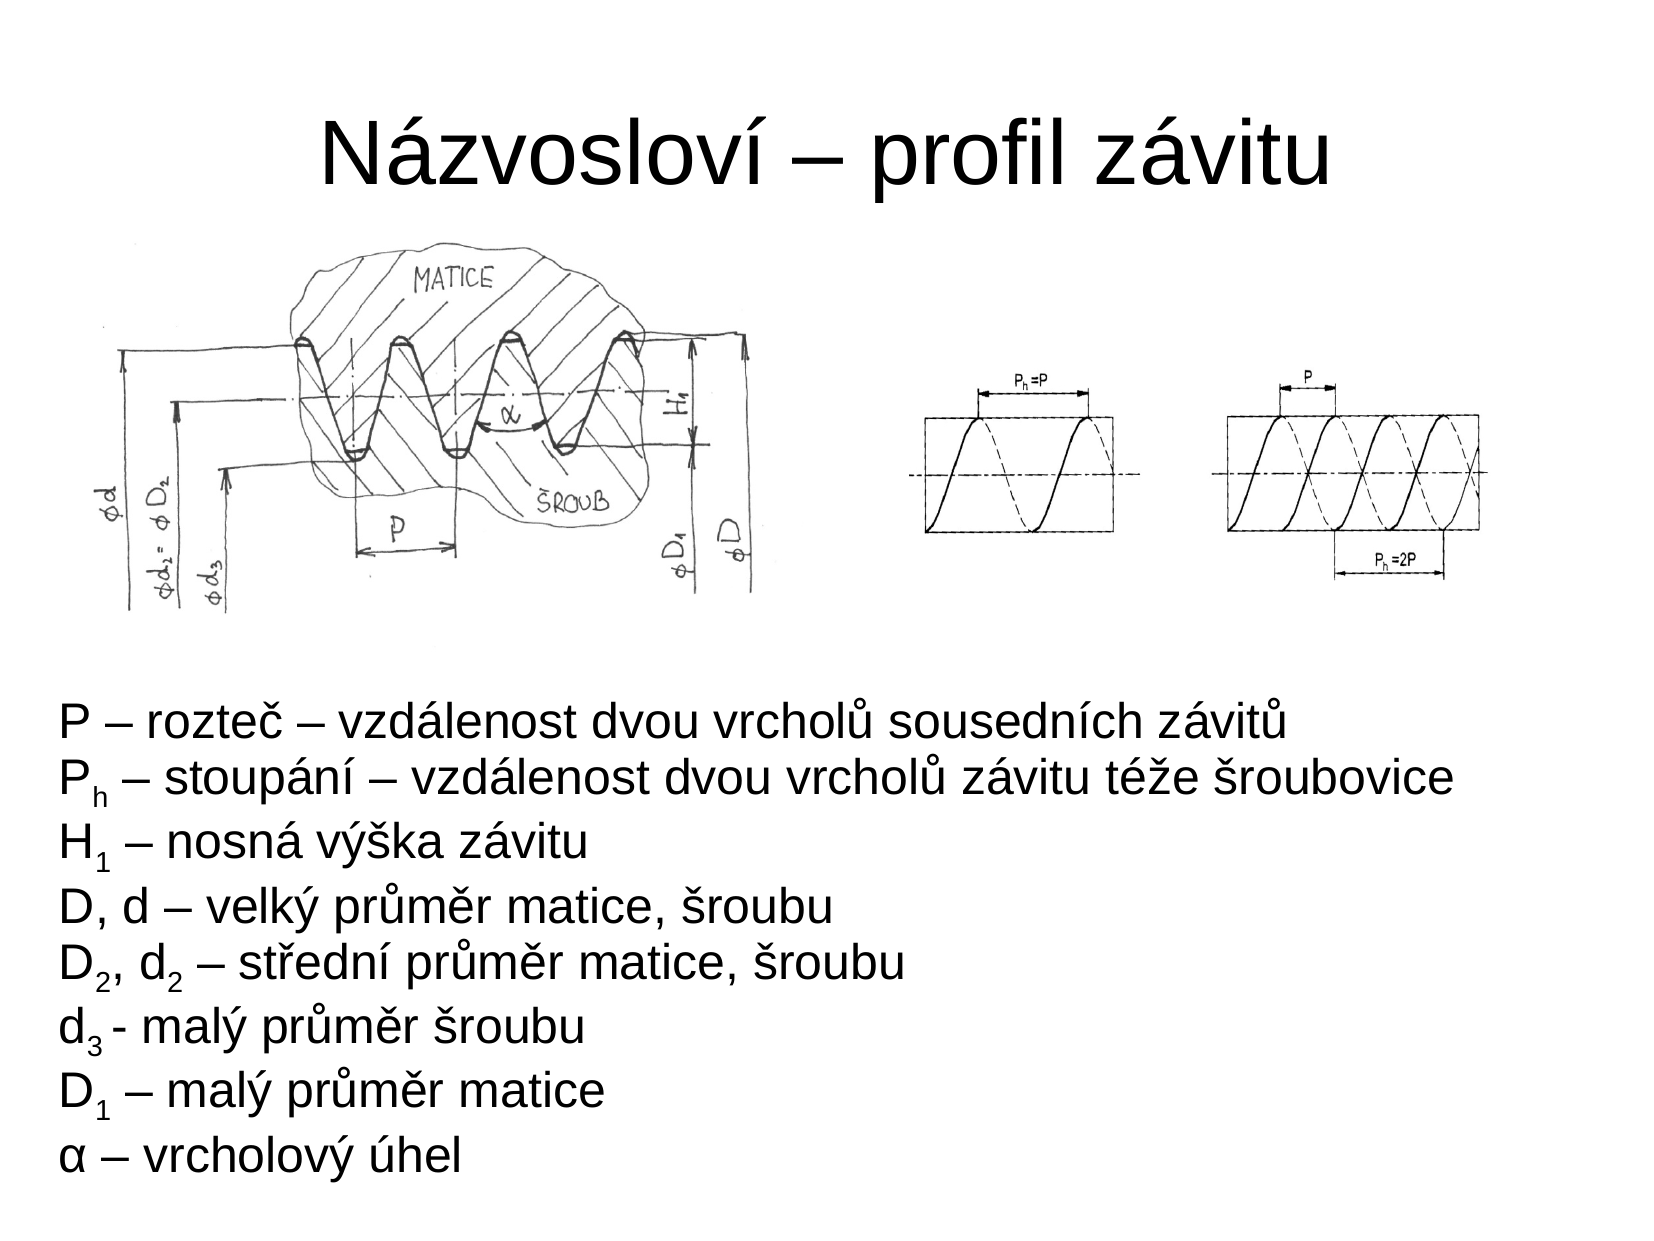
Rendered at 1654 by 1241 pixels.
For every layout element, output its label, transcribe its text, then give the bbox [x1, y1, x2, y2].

title Názvosloví – profil závitu [82, 56, 1571, 250]
picture [59, 206, 827, 680]
picture [909, 354, 1536, 586]
subtitle P – rozteč – vzdálenost dvou vrcholů sousedních závitů Ph – stoupání – vzdálenost dvou vrcholů závitu téže šroubovice H1 – nosná výška závitu D, d – velký průměr matice, šroubu D2, d2 – střední průměr matice, šroubu d3 - malý průměr šroubu D1 – malý průměr matice α – vrcholový úhel [59, 176, 1548, 1186]
